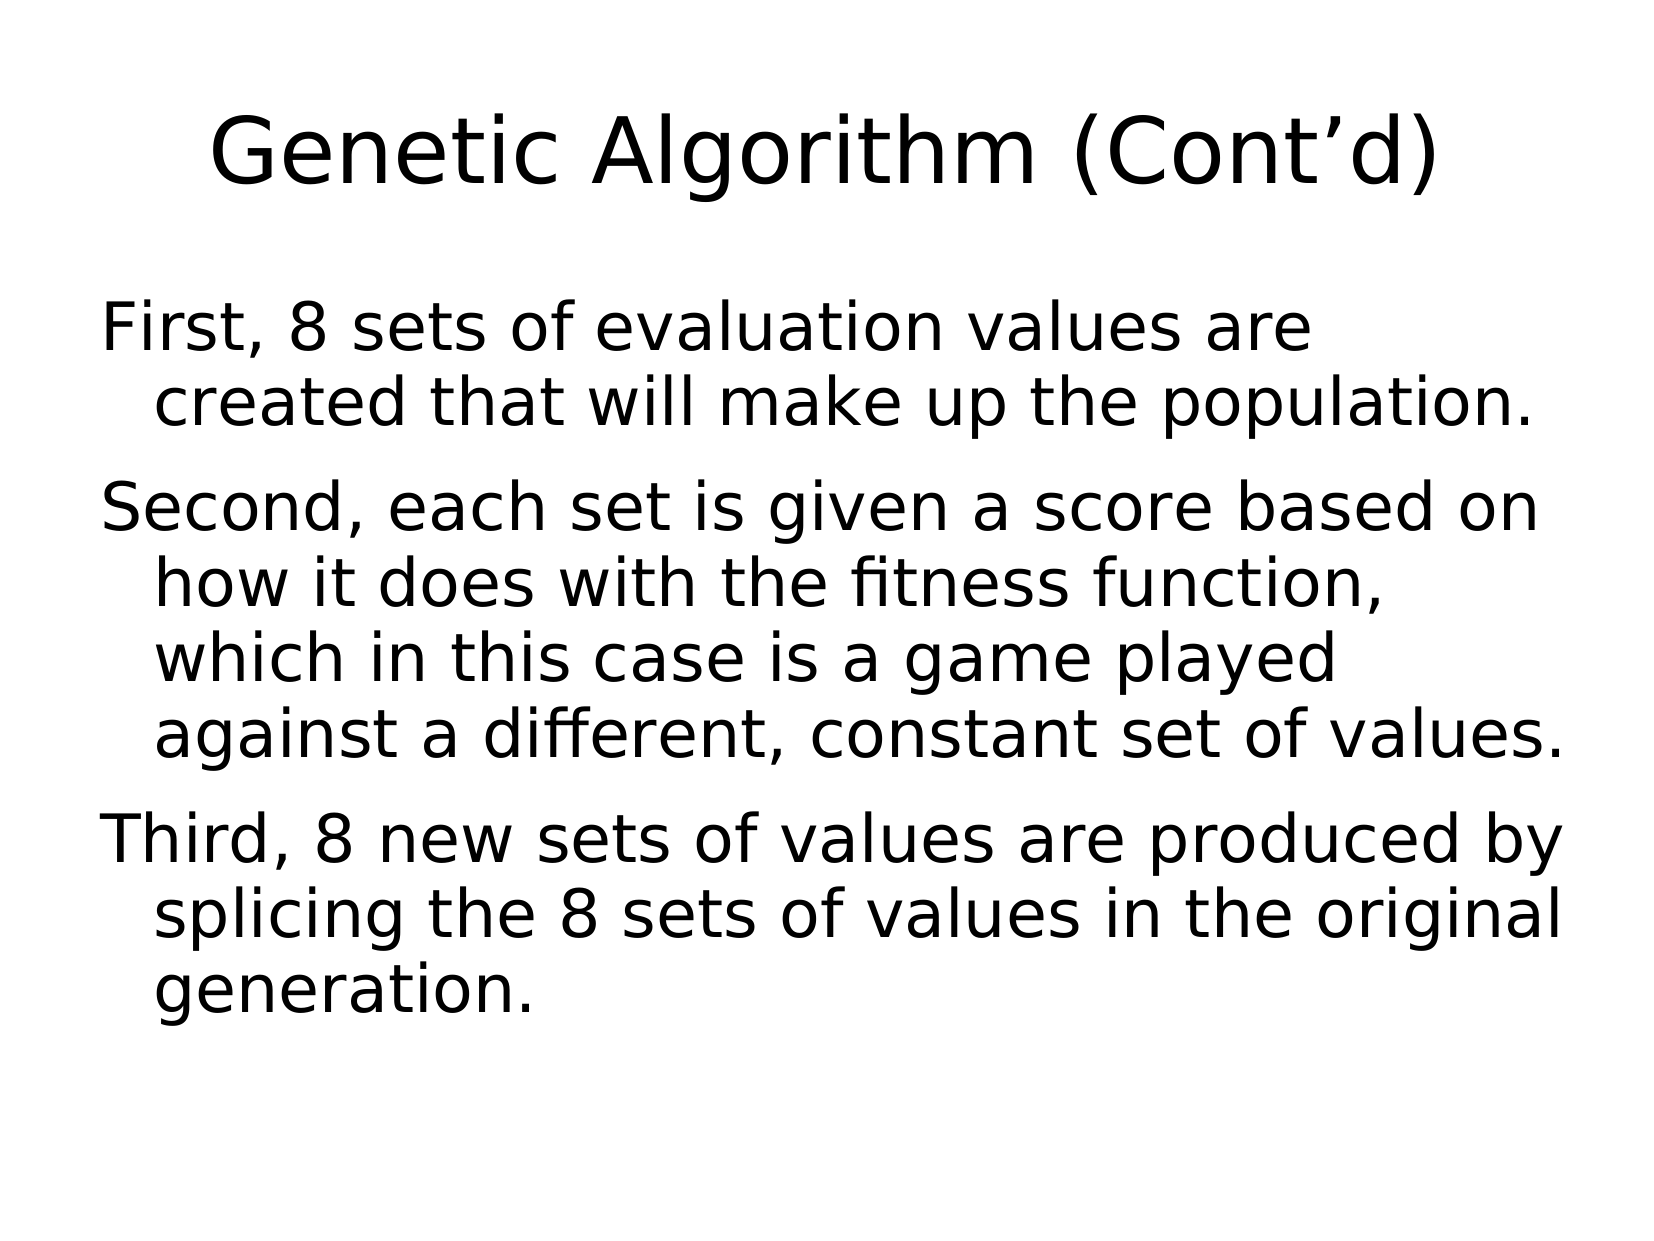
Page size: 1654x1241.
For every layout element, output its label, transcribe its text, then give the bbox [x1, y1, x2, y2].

list First, 8 sets of evaluation values are created that will make up the population. Second, each set is given a score based on how it does with the fitness function, which in this case is a game played against a different, constant set of values. Third, 8 new sets of values are produced by splicing the 8 sets of values in the original generation. [82, 290, 1571, 1109]
title Genetic Algorithm (Cont’d) [82, 49, 1571, 257]
